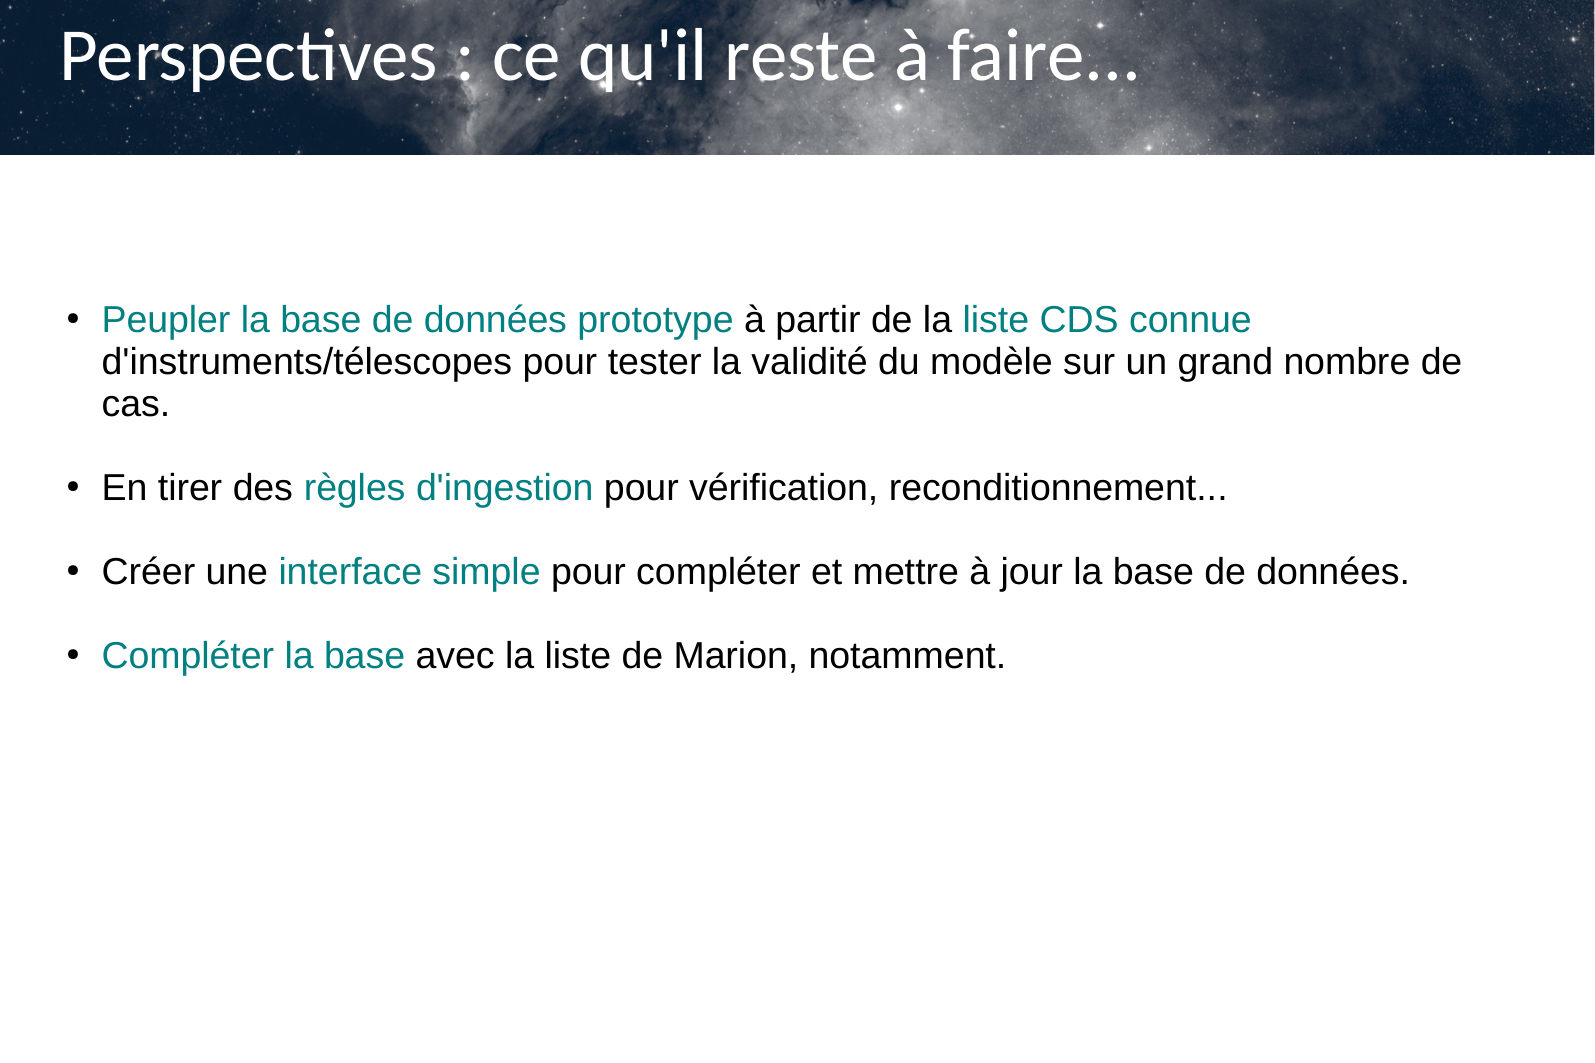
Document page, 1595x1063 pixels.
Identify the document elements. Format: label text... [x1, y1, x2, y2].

title Perspectives : ce qu'il reste à faire... [30, 17, 1546, 106]
text_box Peupler la base de données prototype à partir de la liste CDS connue d'instruments/télescopes pour tester la validité du modèle sur un grand nombre de cas. En tirer des règles d'ingestion pour vérification, reconditionnement... Créer une interface simple pour compléter et mettre à jour la base de données. Compléter la base avec la liste de Marion, notamment. [51, 165, 1550, 976]
picture [0, 0, 1595, 1063]
